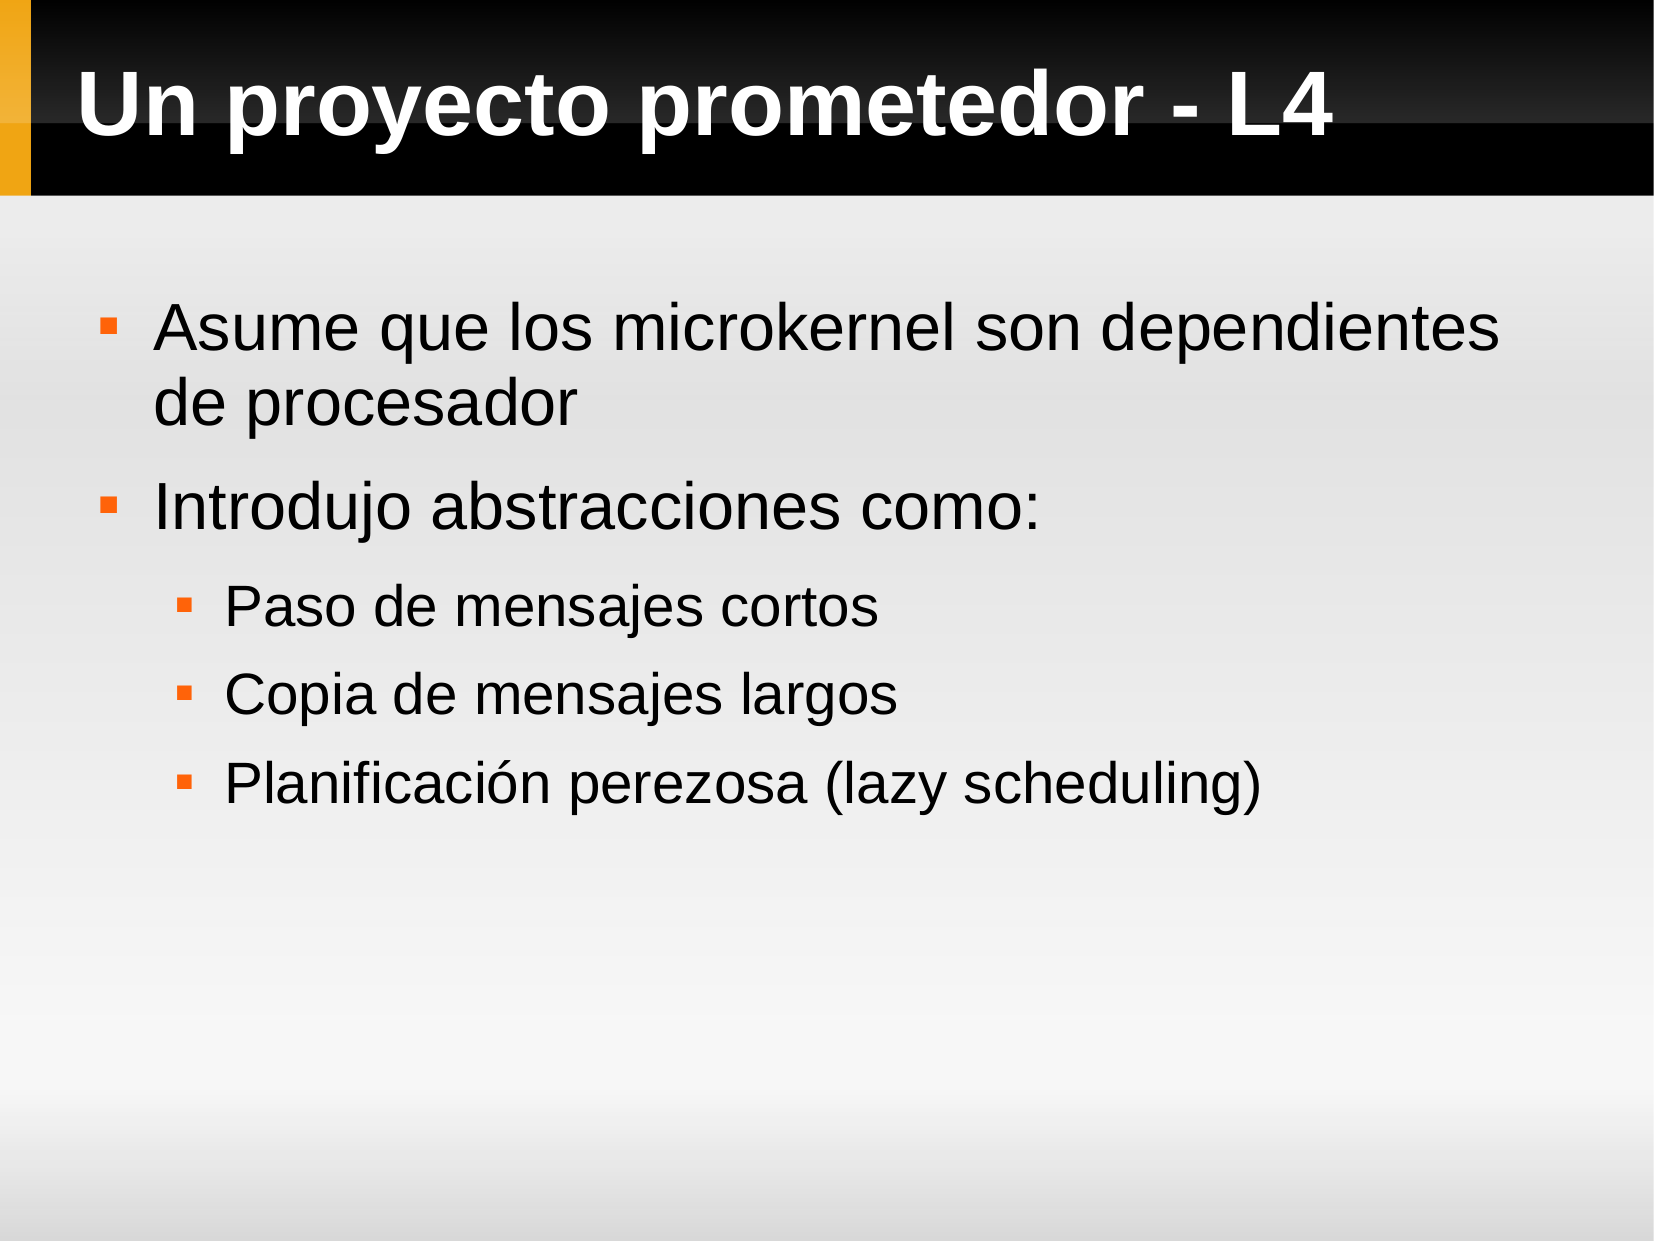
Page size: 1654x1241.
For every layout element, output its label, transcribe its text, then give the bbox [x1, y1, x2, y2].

title Un proyecto prometedor - L4 [76, 7, 1565, 200]
list Asume que los microkernel son dependientes de procesador Introdujo abstracciones como: Paso de mensajes cortos Copia de mensajes largos Planificación perezosa (lazy scheduling) [82, 290, 1571, 1094]
picture [0, 0, 1654, 1241]
